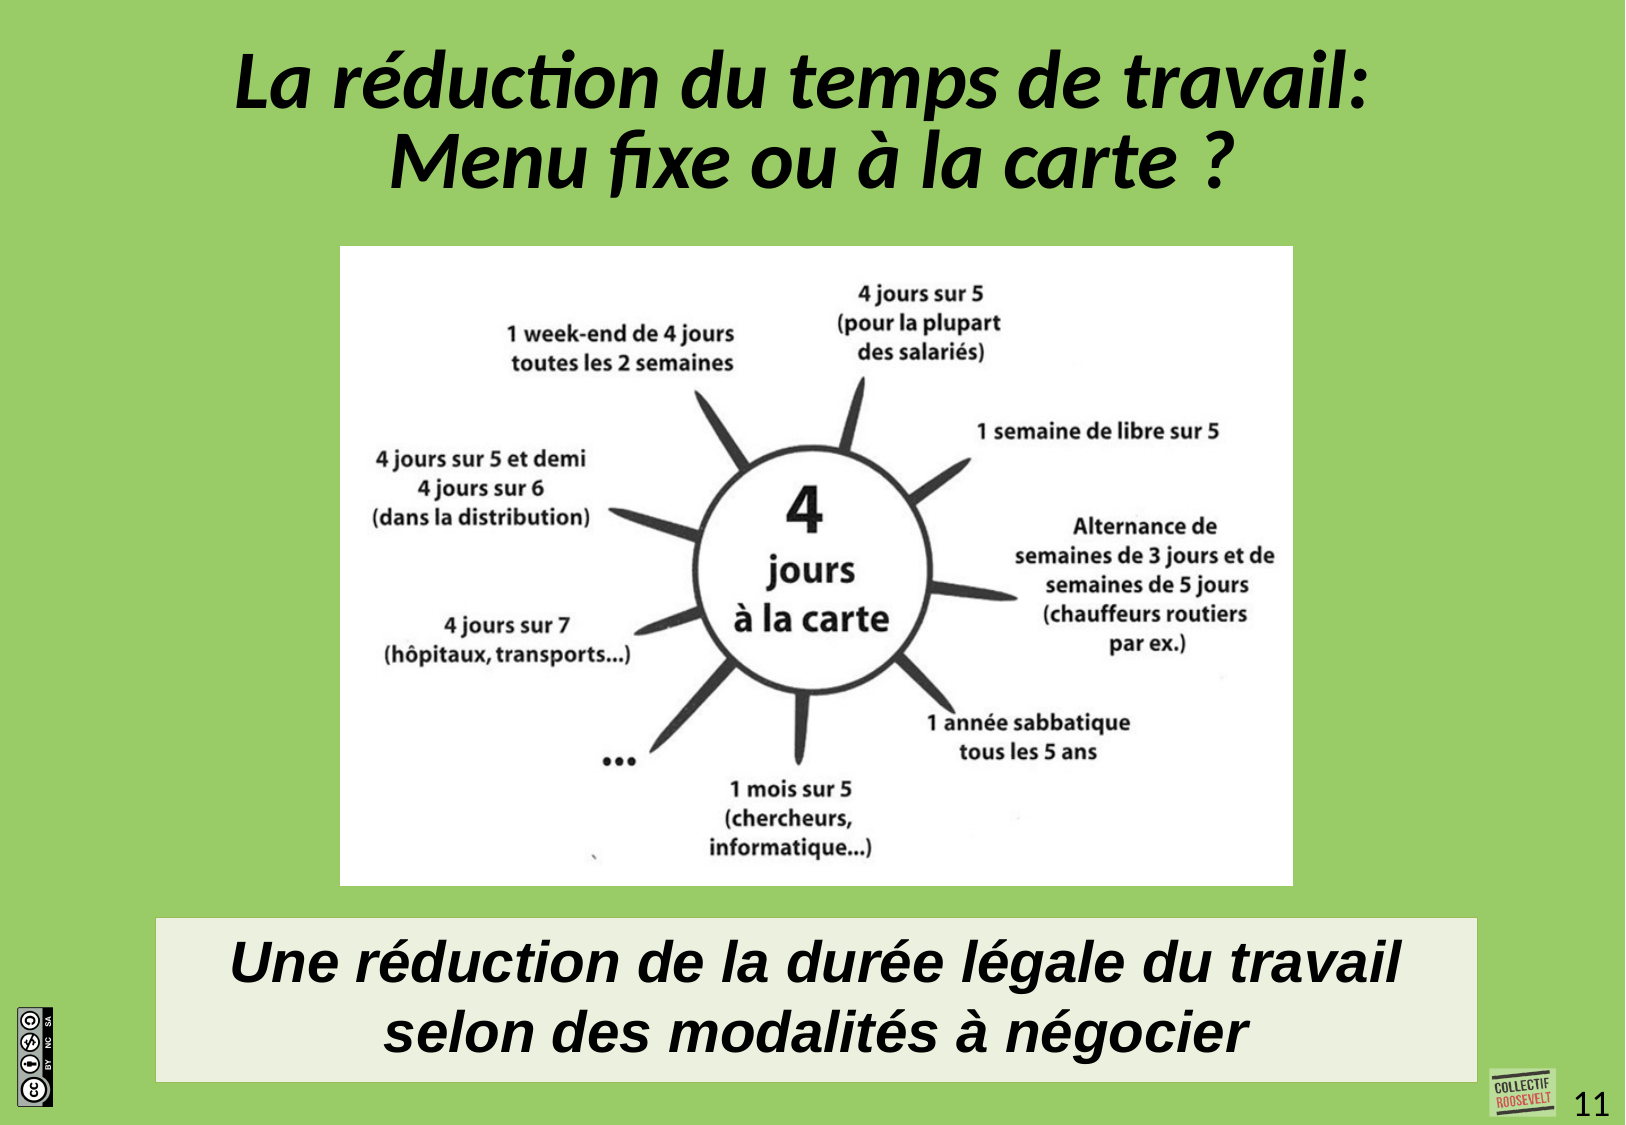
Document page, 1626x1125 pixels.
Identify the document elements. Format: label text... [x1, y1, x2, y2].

list Une réduction de la durée légale du travail selon des modalités à négocier [155, 917, 1478, 1083]
title La réduction du temps de travail: Menu fixe ou à la carte ? [81, 37, 1544, 122]
picture [1489, 1068, 1557, 1117]
picture [18, 1008, 53, 1107]
picture [157, 246, 1476, 886]
slide_number <numéro> [1557, 1071, 1626, 1125]
